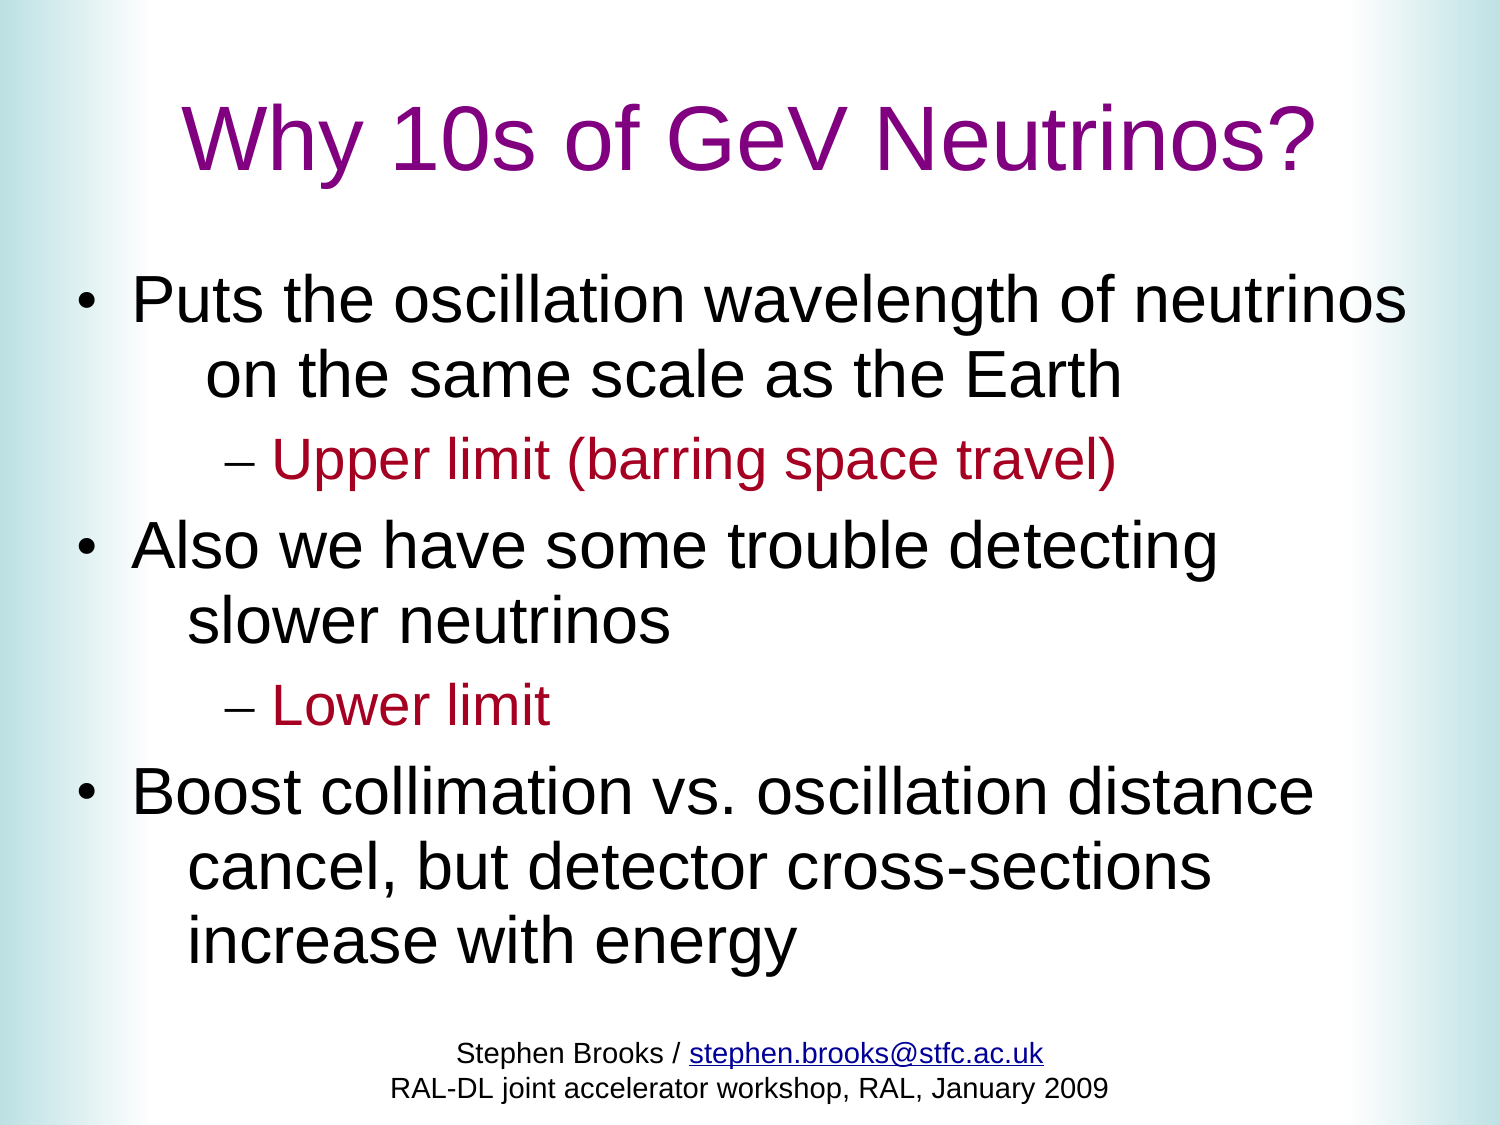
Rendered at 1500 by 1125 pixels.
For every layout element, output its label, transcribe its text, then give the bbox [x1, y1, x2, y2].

list Puts the oscillation wavelength of neutrinos on the same scale as the Earth Upper limit (barring space travel) Also we have some trouble detecting slower neutrinos Lower limit Boost collimation vs. oscillation distance cancel, but detector cross-sections increase with energy [75, 262, 1425, 991]
title Why 10s of GeV Neutrinos? [75, 37, 1425, 241]
